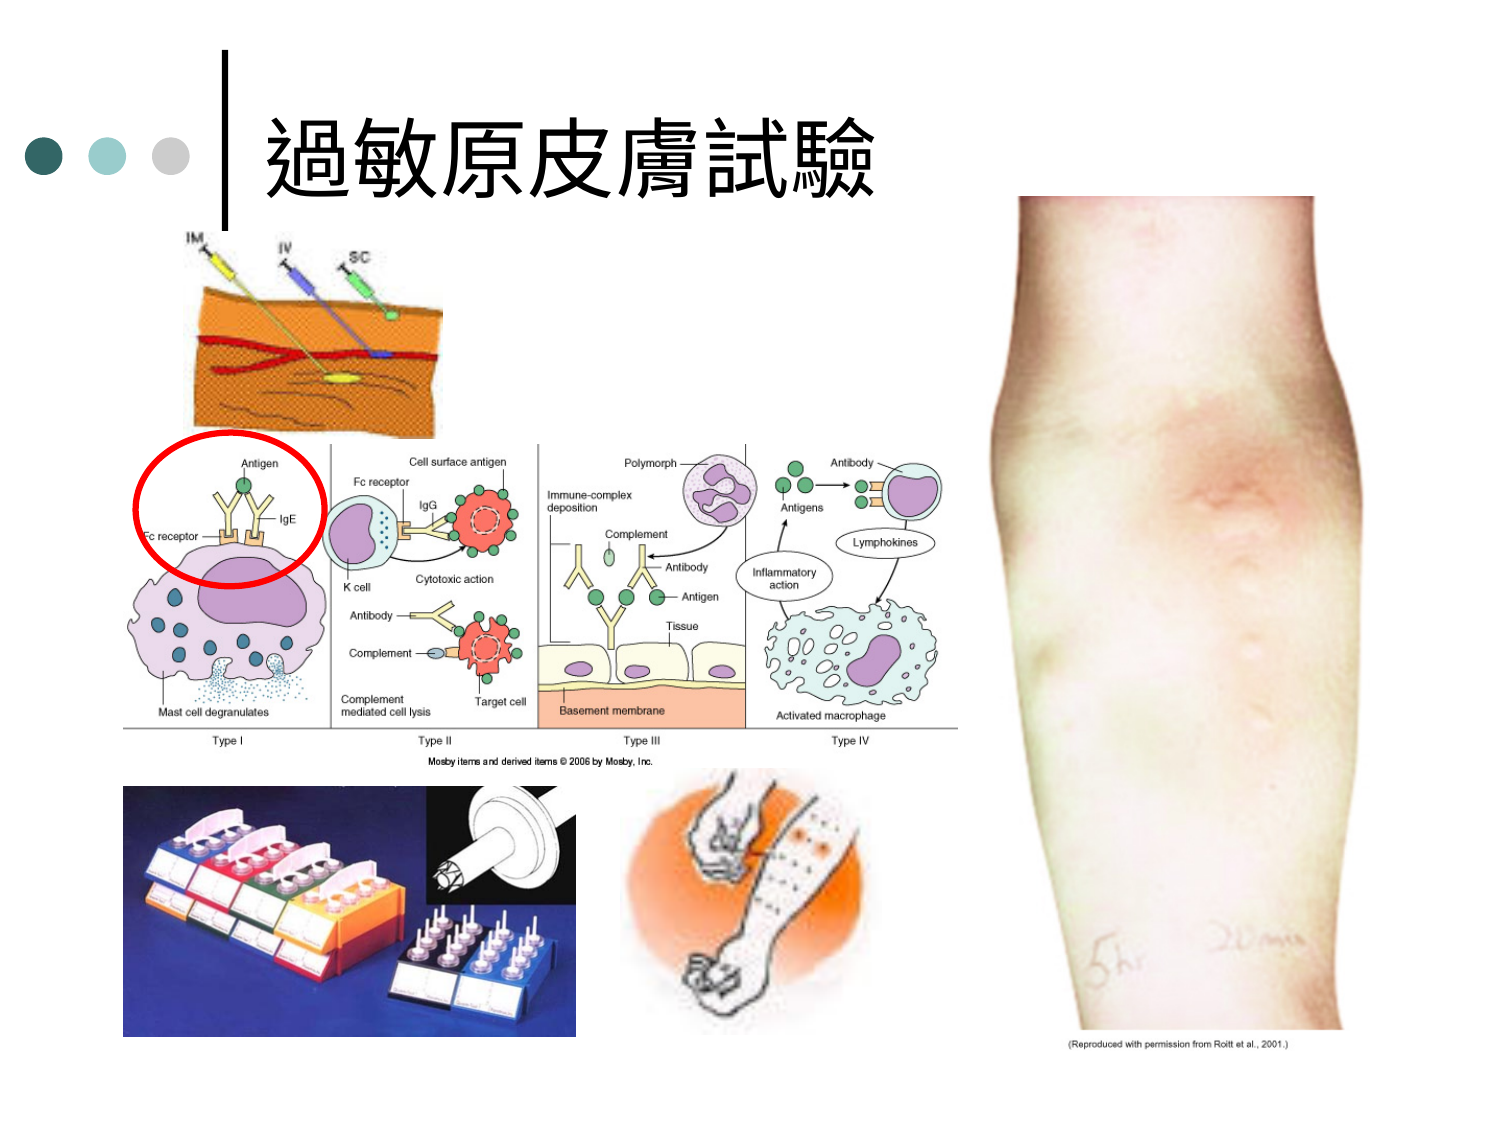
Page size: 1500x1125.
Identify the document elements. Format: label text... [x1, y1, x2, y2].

picture [183, 231, 443, 439]
picture [139, 444, 321, 583]
picture [123, 786, 576, 1037]
title 過敏原皮膚試驗 [249, 31, 1400, 282]
picture [986, 196, 1370, 1051]
picture [123, 444, 958, 1035]
